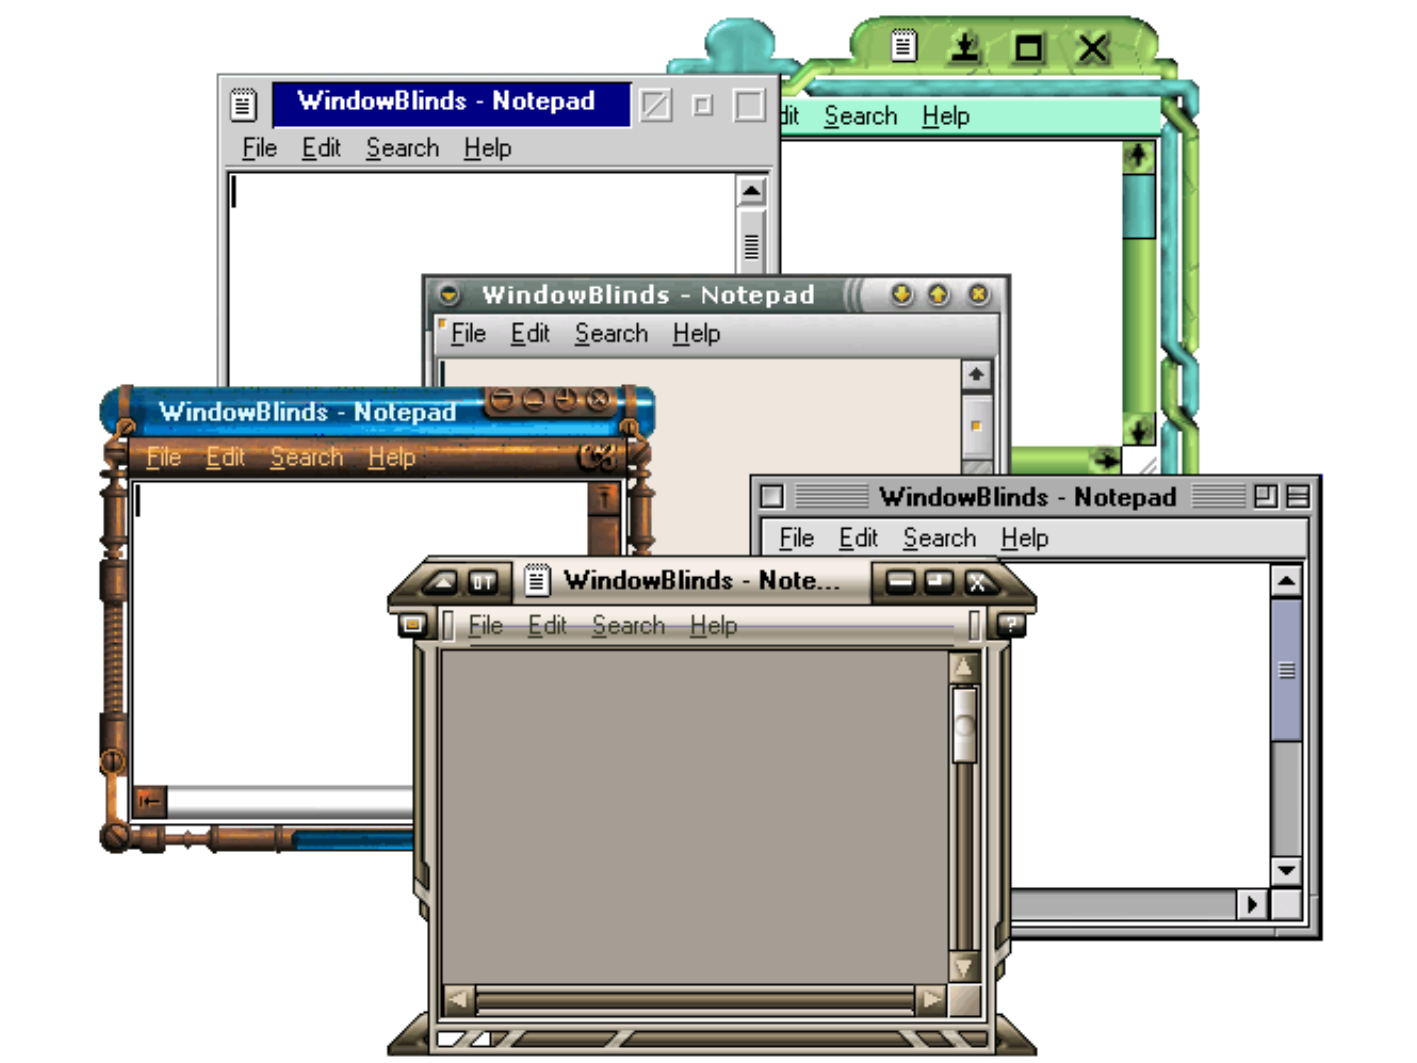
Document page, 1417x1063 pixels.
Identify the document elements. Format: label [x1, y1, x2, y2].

picture [83, 12, 1334, 1063]
